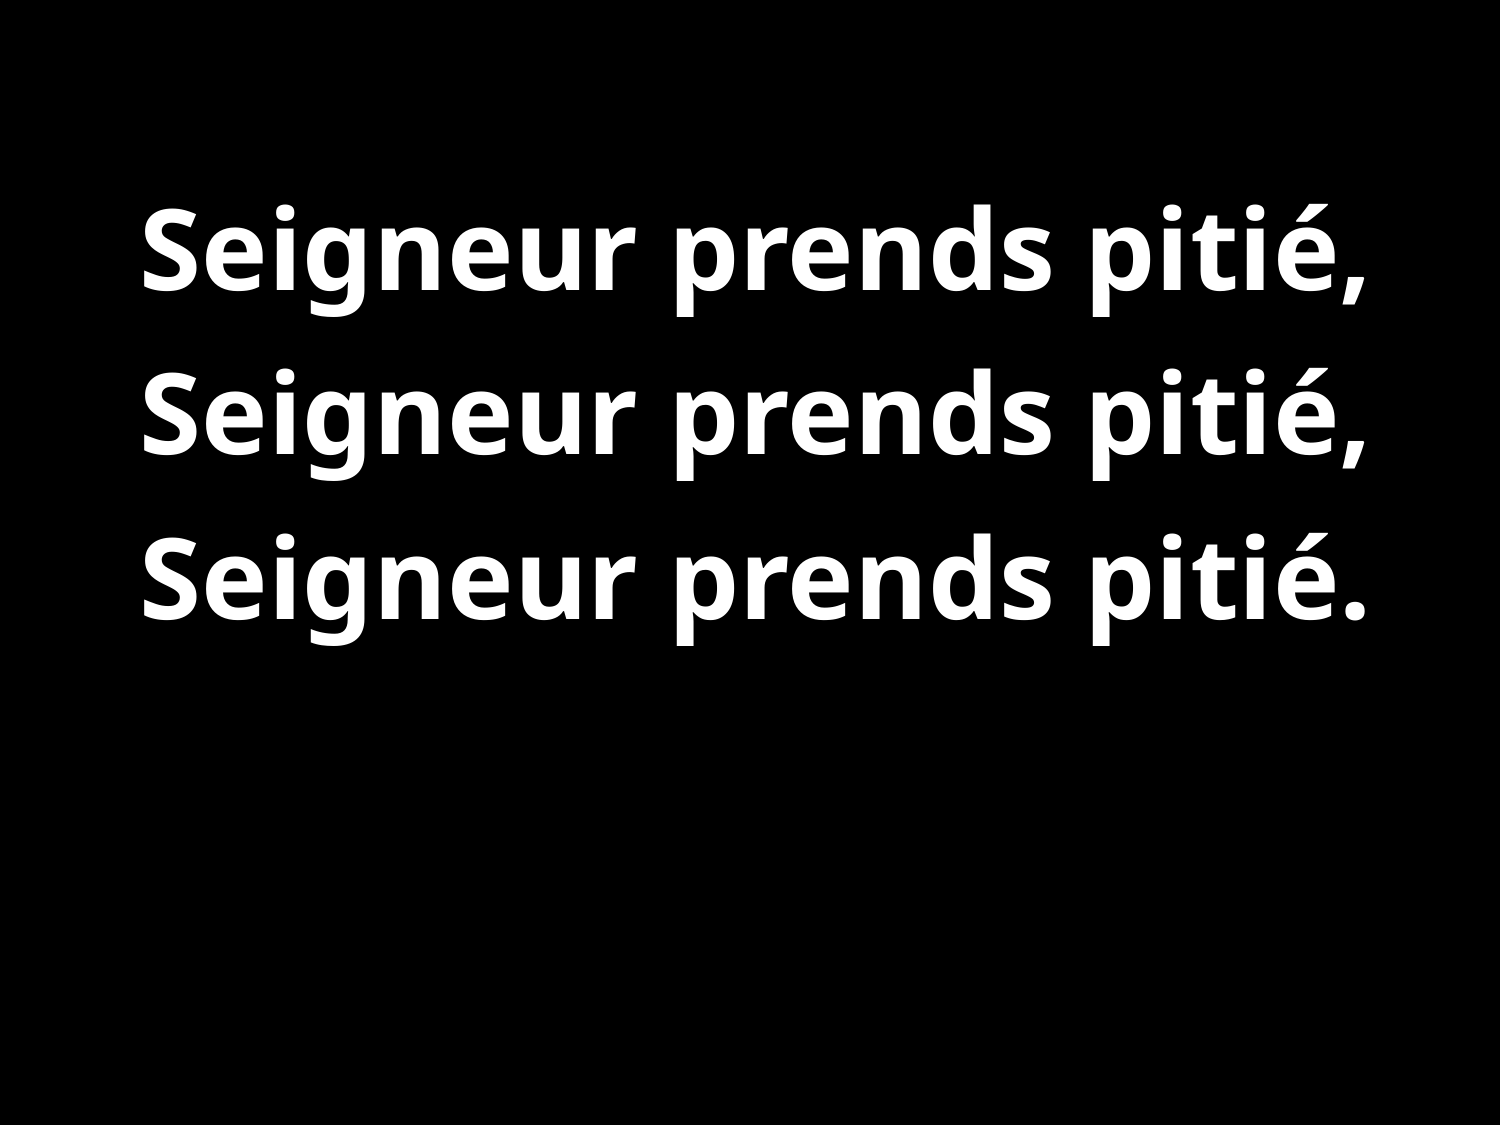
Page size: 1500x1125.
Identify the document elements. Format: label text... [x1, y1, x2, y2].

subtitle Seigneur prends pitié, Seigneur prends pitié, Seigneur prends pitié. [11, 2, 1500, 1125]
